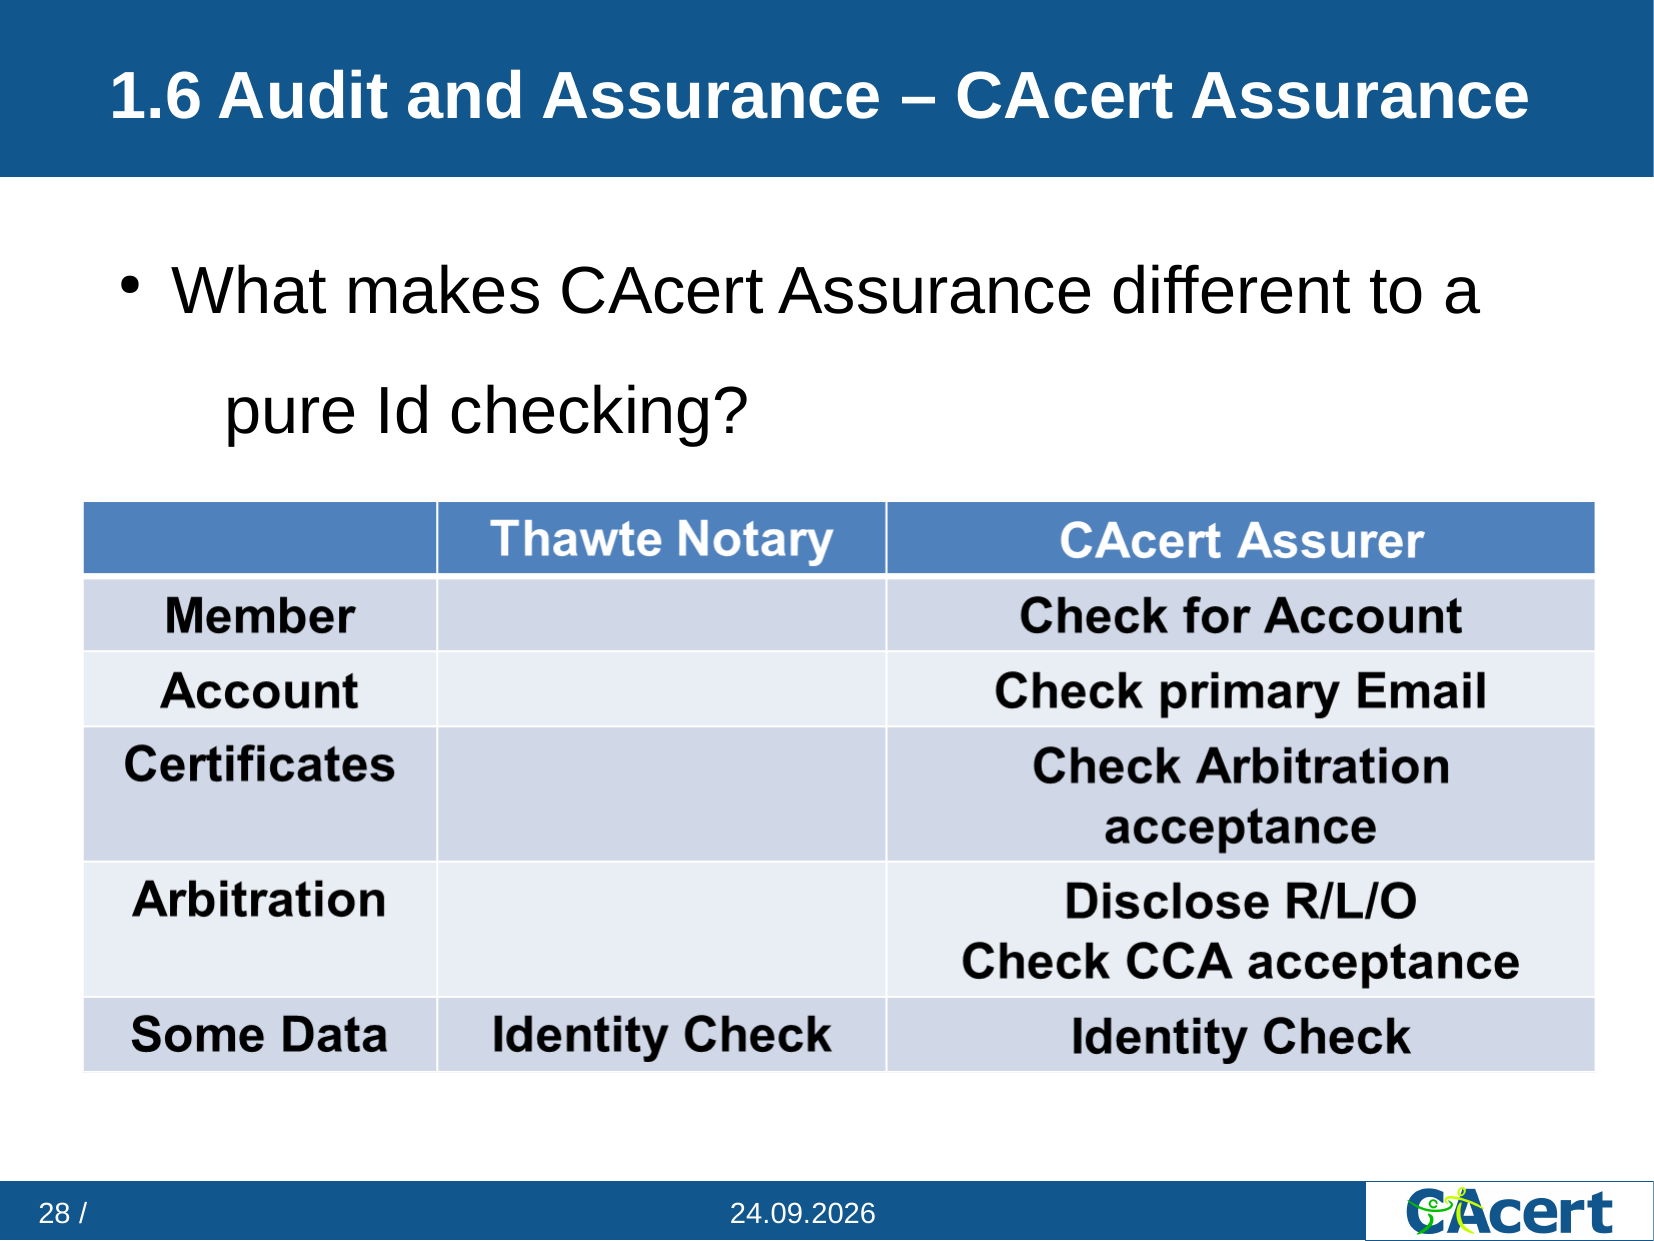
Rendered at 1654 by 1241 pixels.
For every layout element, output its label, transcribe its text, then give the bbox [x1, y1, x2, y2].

picture [82, 492, 1596, 1097]
title 1.6 Audit and Assurance – CAcert Assurance [76, 17, 1565, 166]
list What makes CAcert Assurance different to a pure Id checking? [82, 206, 1625, 1065]
